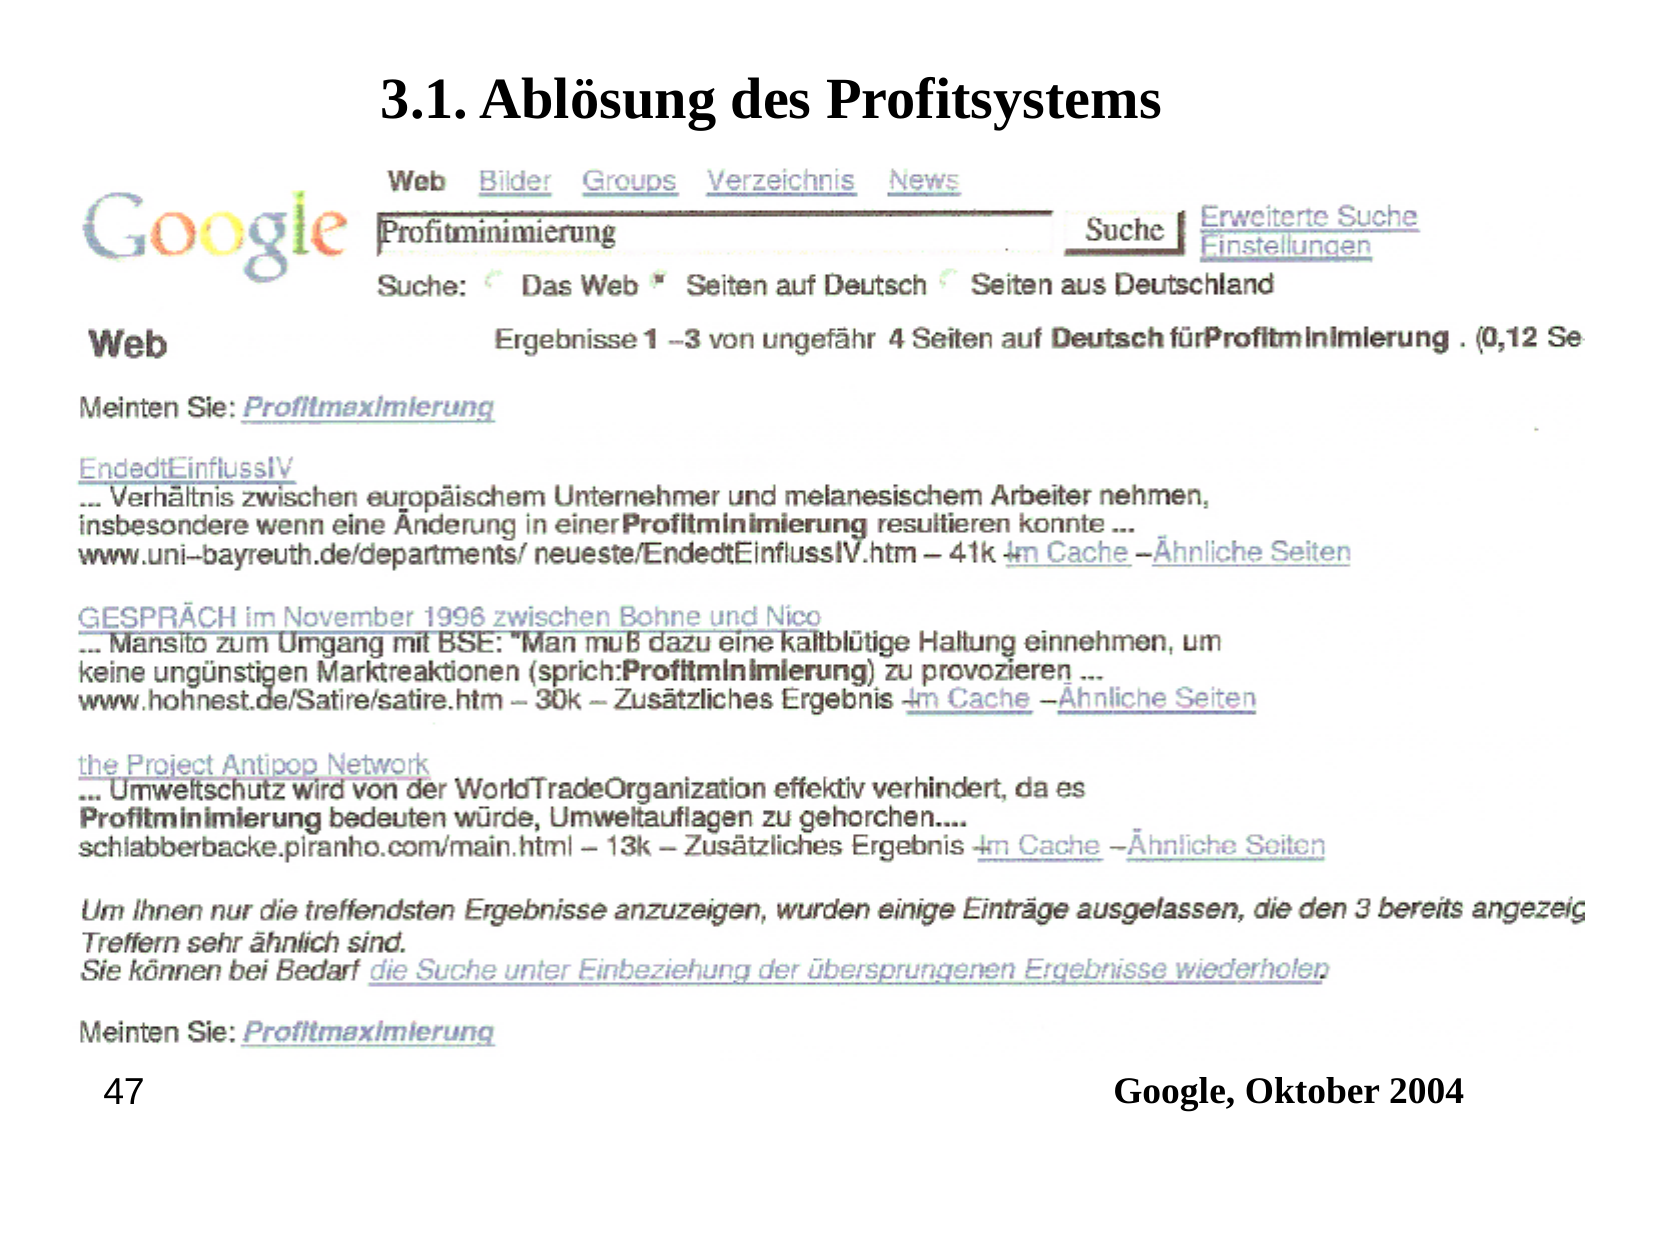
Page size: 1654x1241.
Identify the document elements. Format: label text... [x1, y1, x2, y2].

picture [69, 167, 1585, 1063]
text_box 3.1. Ablösung des Profitsystems [366, 59, 1199, 139]
text_box <Nummer> [88, 1062, 306, 1120]
text_box Google, Oktober 2004 [1098, 1062, 1483, 1120]
